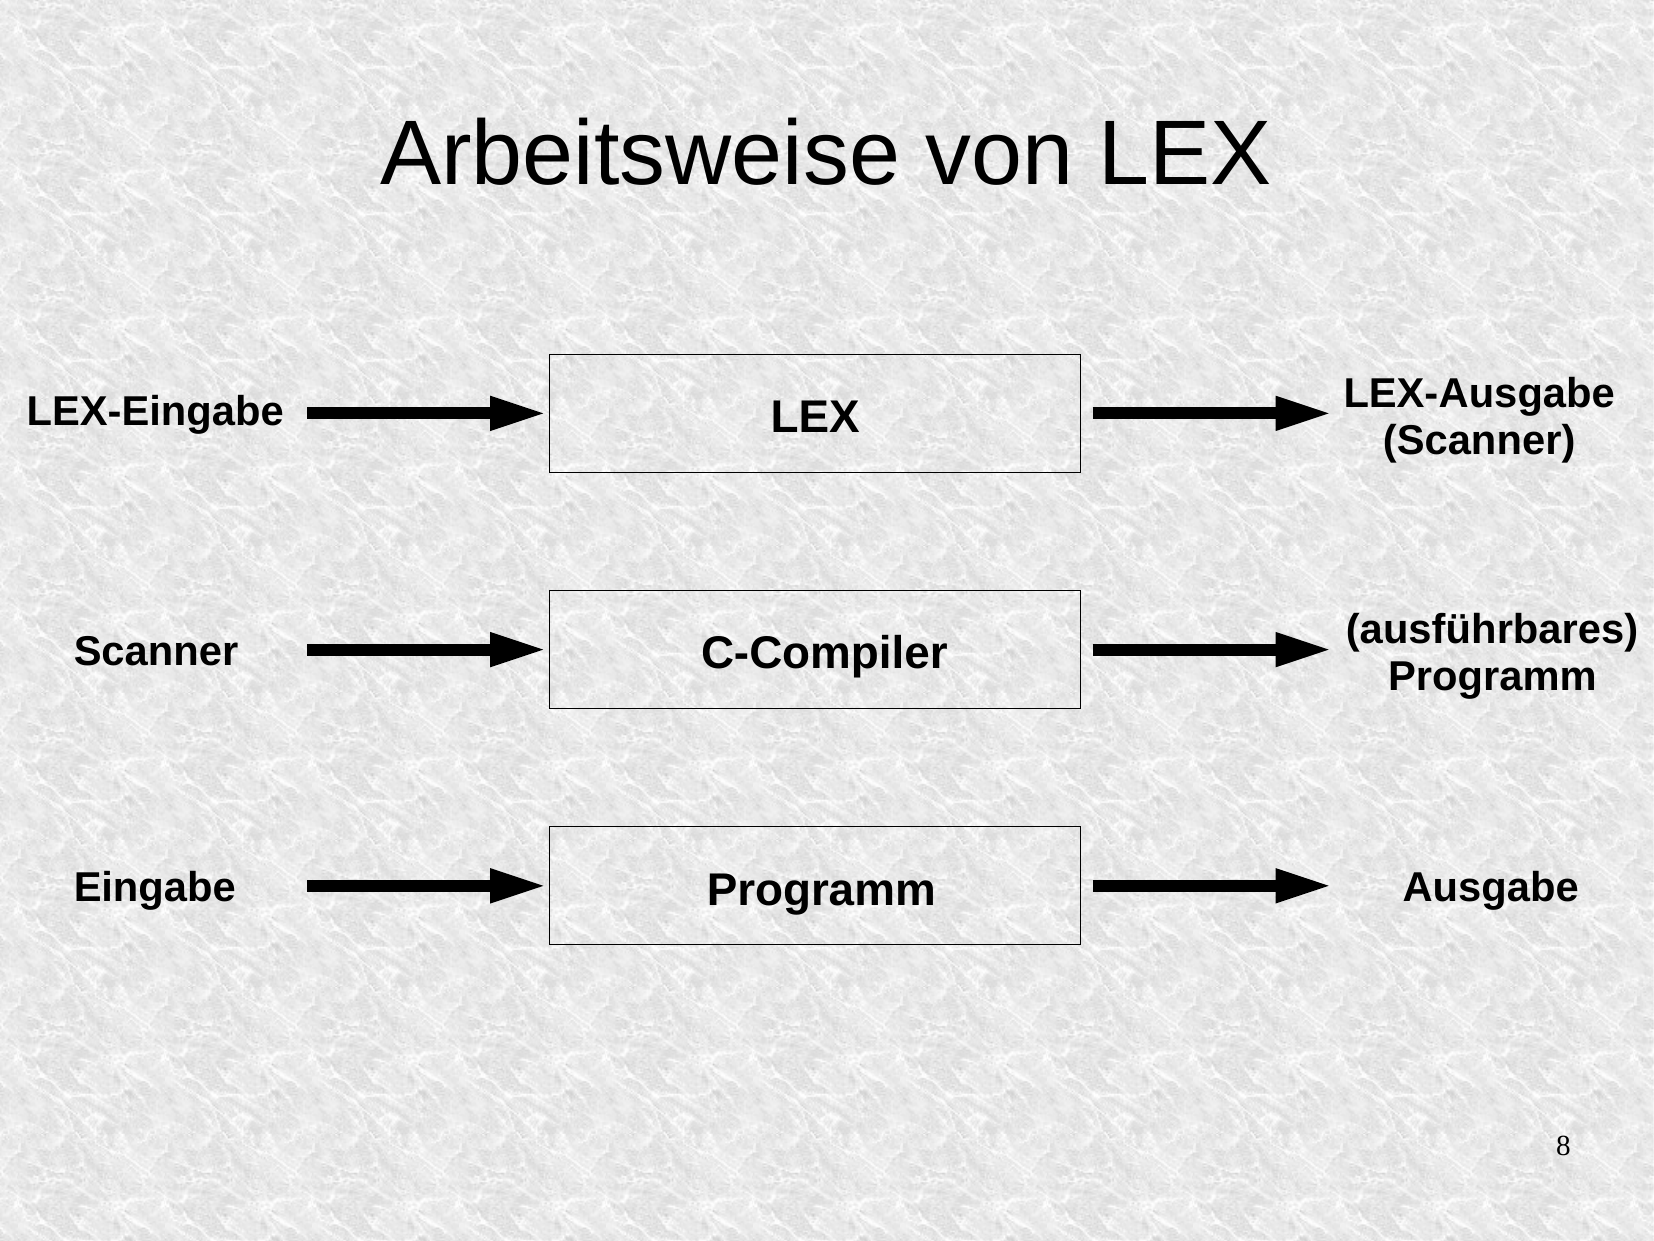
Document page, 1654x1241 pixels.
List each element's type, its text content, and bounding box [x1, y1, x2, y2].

text_box LEX [755, 383, 875, 451]
text_box LEX-Ausgabe (Scanner) [1328, 362, 1654, 473]
text_box Programm [692, 856, 951, 924]
text_box LEX-Eingabe [11, 380, 299, 443]
text_box Eingabe [59, 856, 266, 919]
text_box (ausführbares) Programm [1331, 598, 1654, 709]
text_box Ausgabe [1387, 856, 1594, 919]
title Arbeitsweise von LEX [82, 49, 1571, 257]
picture [0, 0, 1654, 1241]
text_box Scanner [59, 620, 266, 683]
text_box C-Compiler [686, 620, 963, 688]
